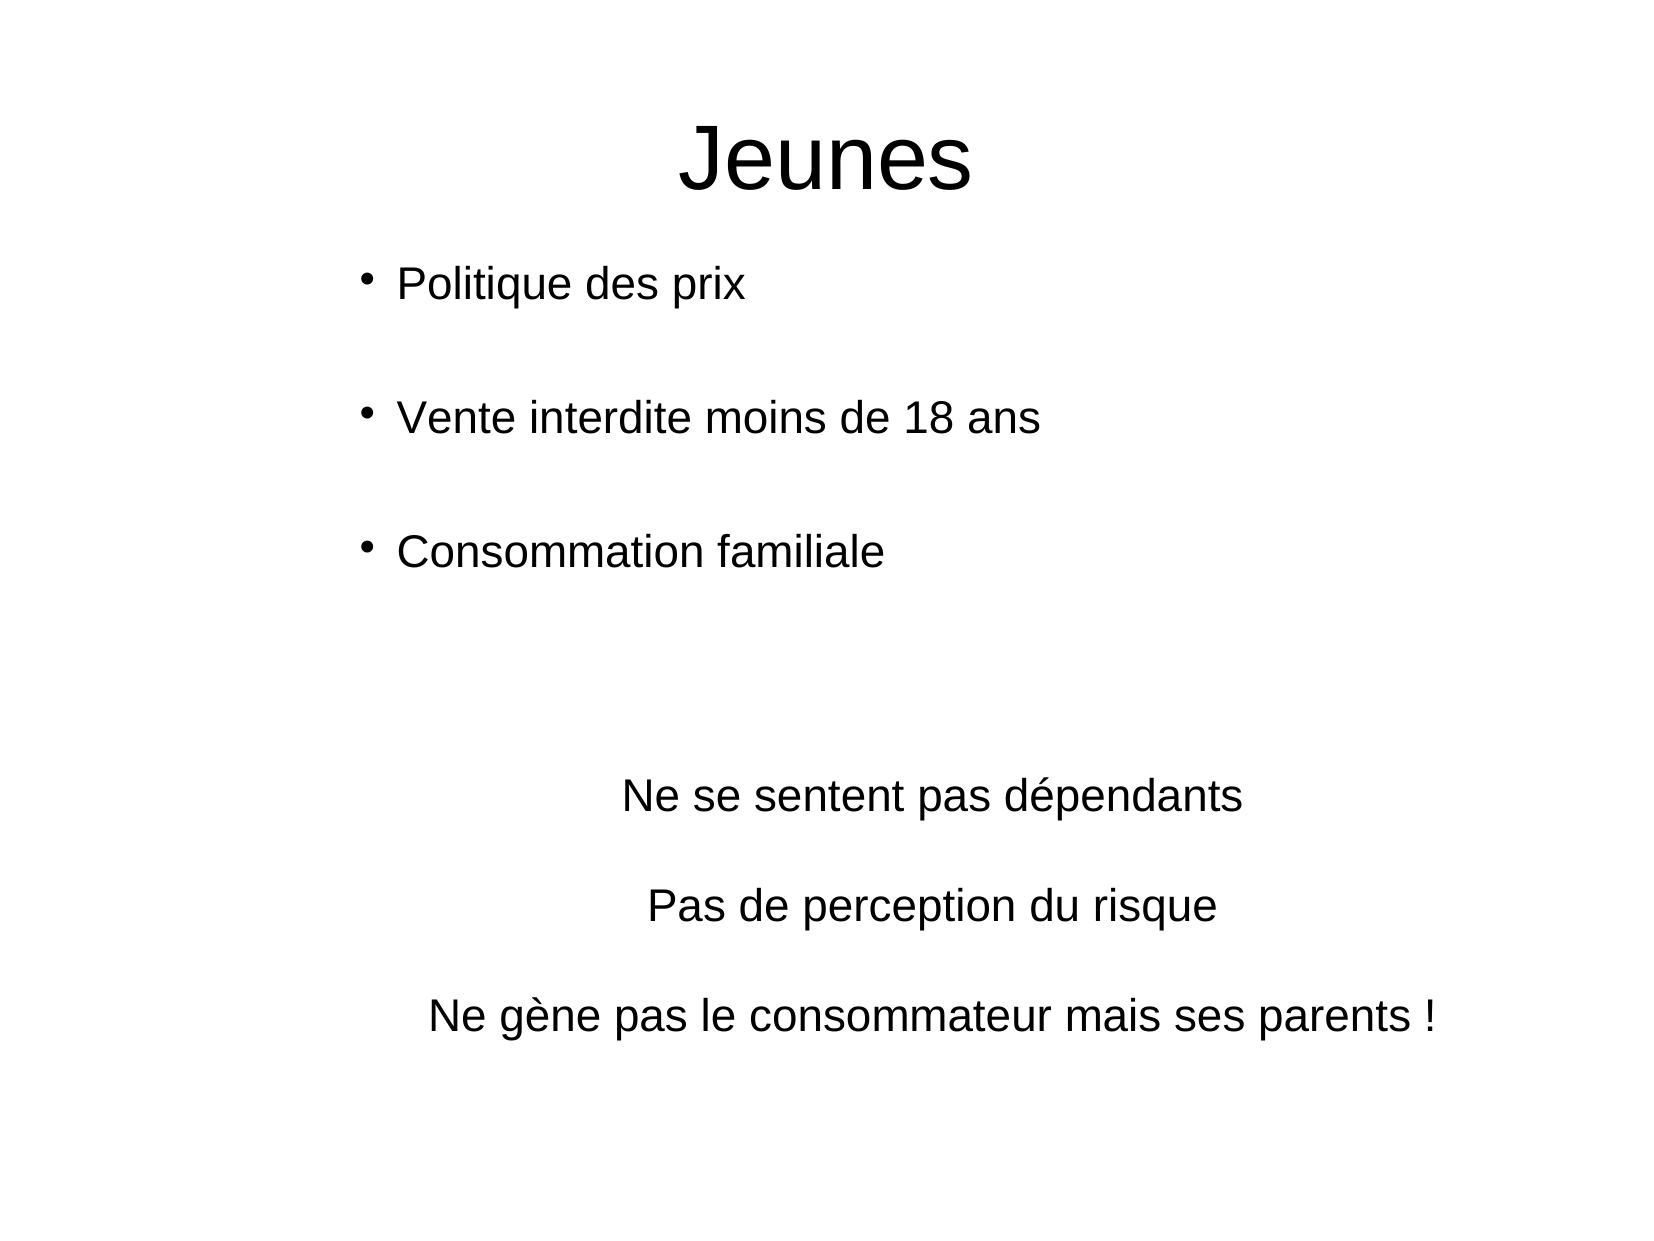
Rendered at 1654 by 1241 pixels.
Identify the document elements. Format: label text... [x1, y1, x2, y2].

text_box Jeunes [82, 49, 1571, 256]
text_box Politique des prix Vente interdite moins de 18 ans Consommation familiale [59, 259, 1287, 614]
